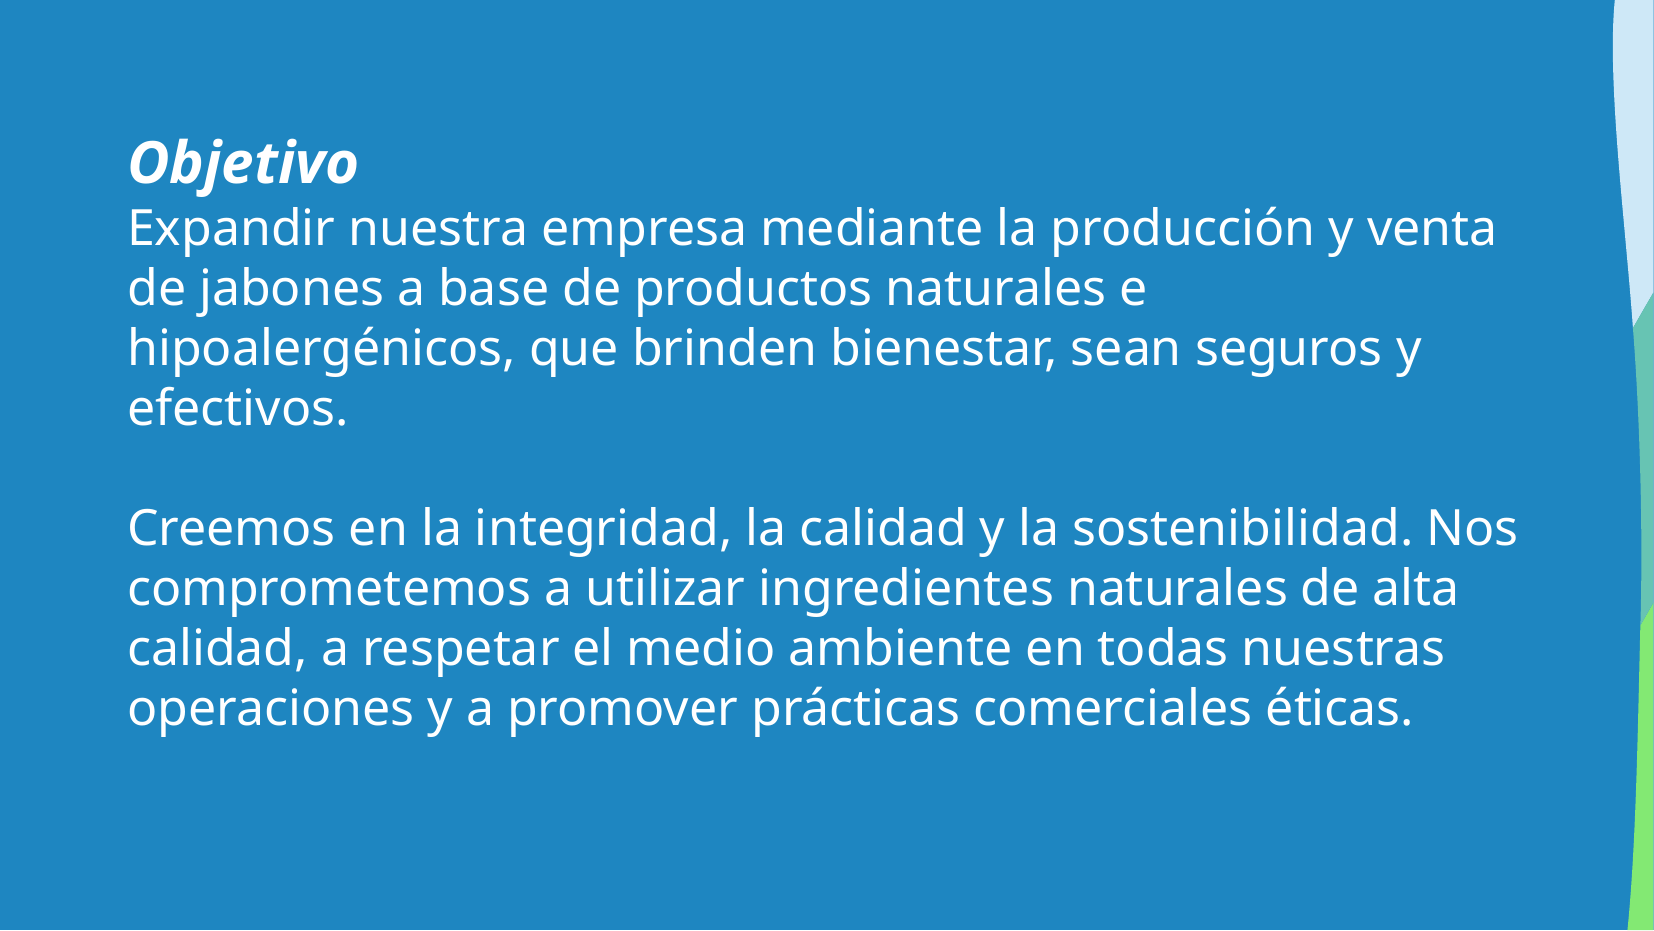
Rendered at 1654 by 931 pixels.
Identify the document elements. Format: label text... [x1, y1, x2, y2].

text_box Objetivo Expandir nuestra empresa mediante la producción y venta de jabones a base de productos naturales e hipoalergénicos, que brinden bienestar, sean seguros y efectivos. Creemos en la integridad, la calidad y la sostenibilidad. Nos comprometemos a utilizar ingredientes naturales de alta calidad, a respetar el medio ambiente en todas nuestras operaciones y a promover prácticas comerciales éticas. [112, 118, 1536, 743]
